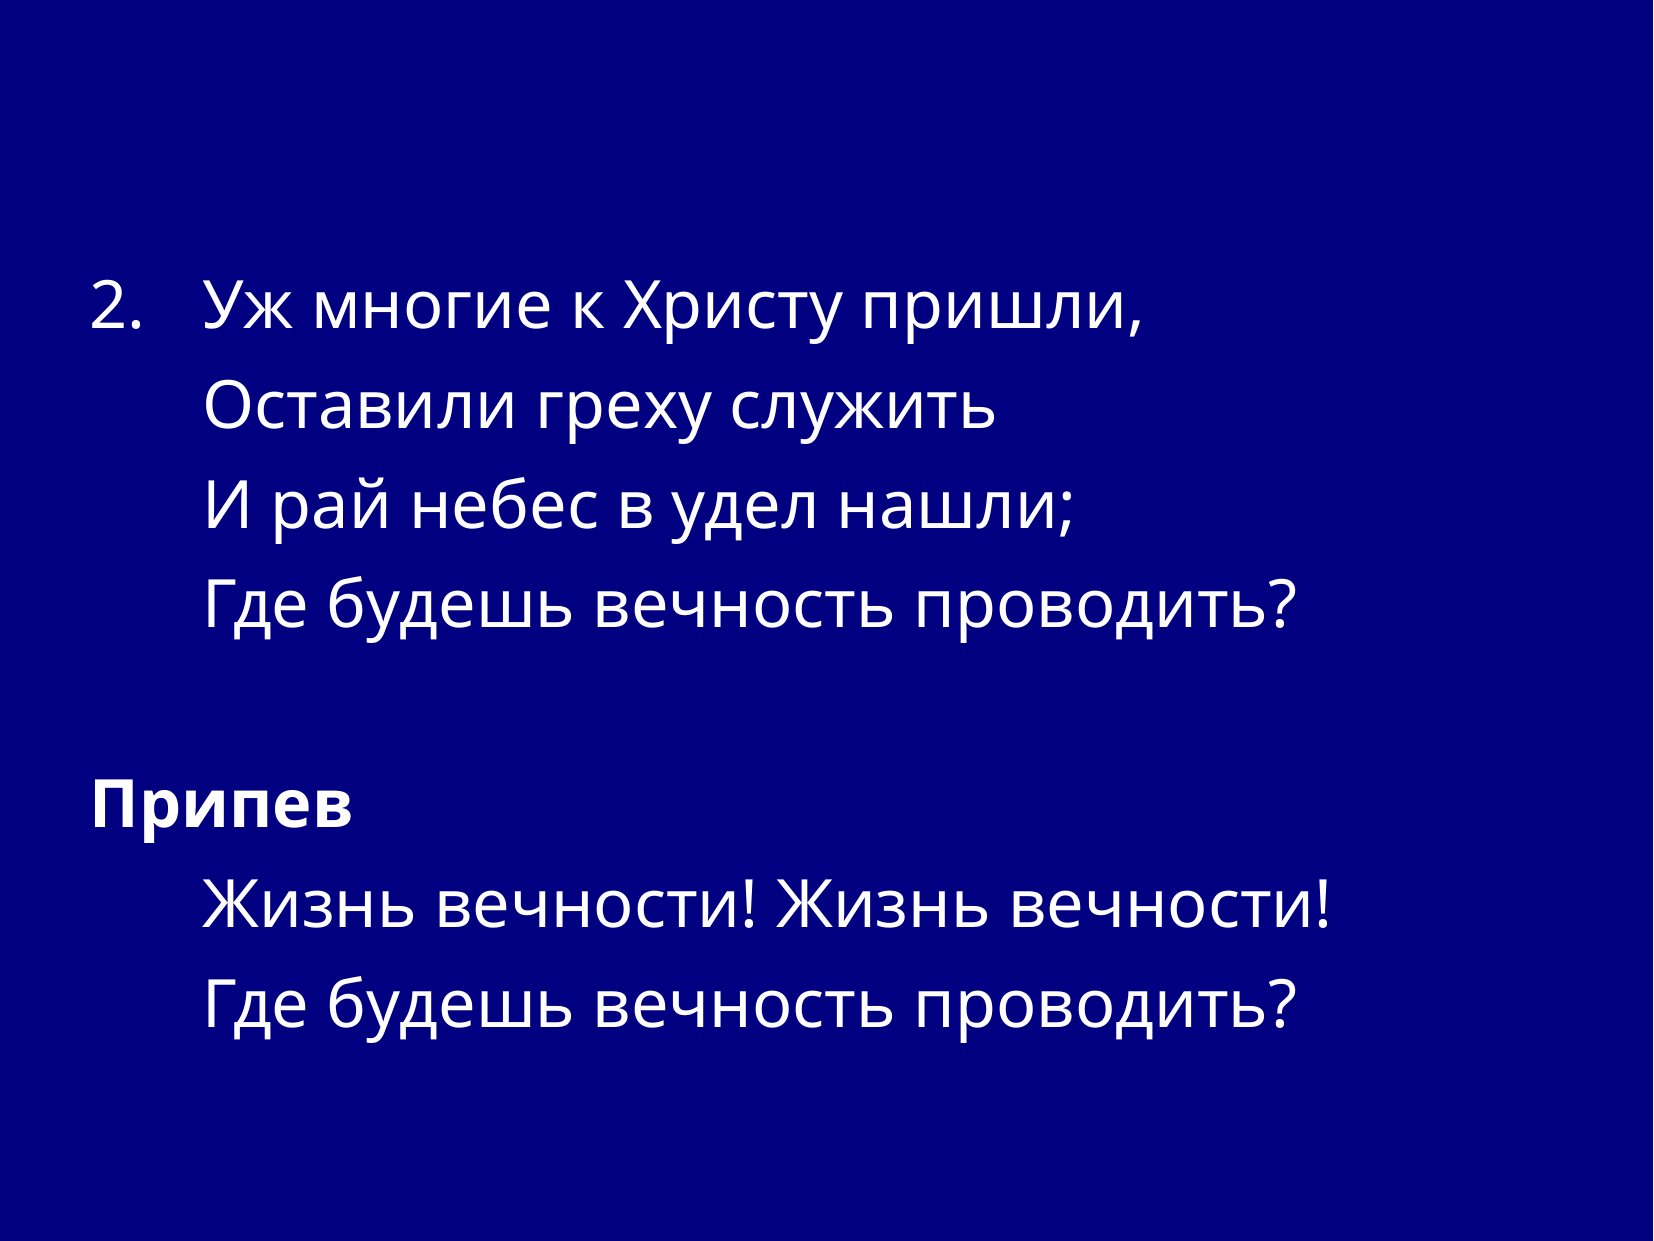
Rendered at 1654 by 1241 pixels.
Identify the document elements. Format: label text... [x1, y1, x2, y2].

text_box 2. Уж многие к Христу пришли, Оставили греху служить И рай небес в удел нашли; Где будешь вечность проводить? Припев Жизнь вечности! Жизнь вечности! Где будешь вечность проводить? [75, 150, 1576, 1163]
